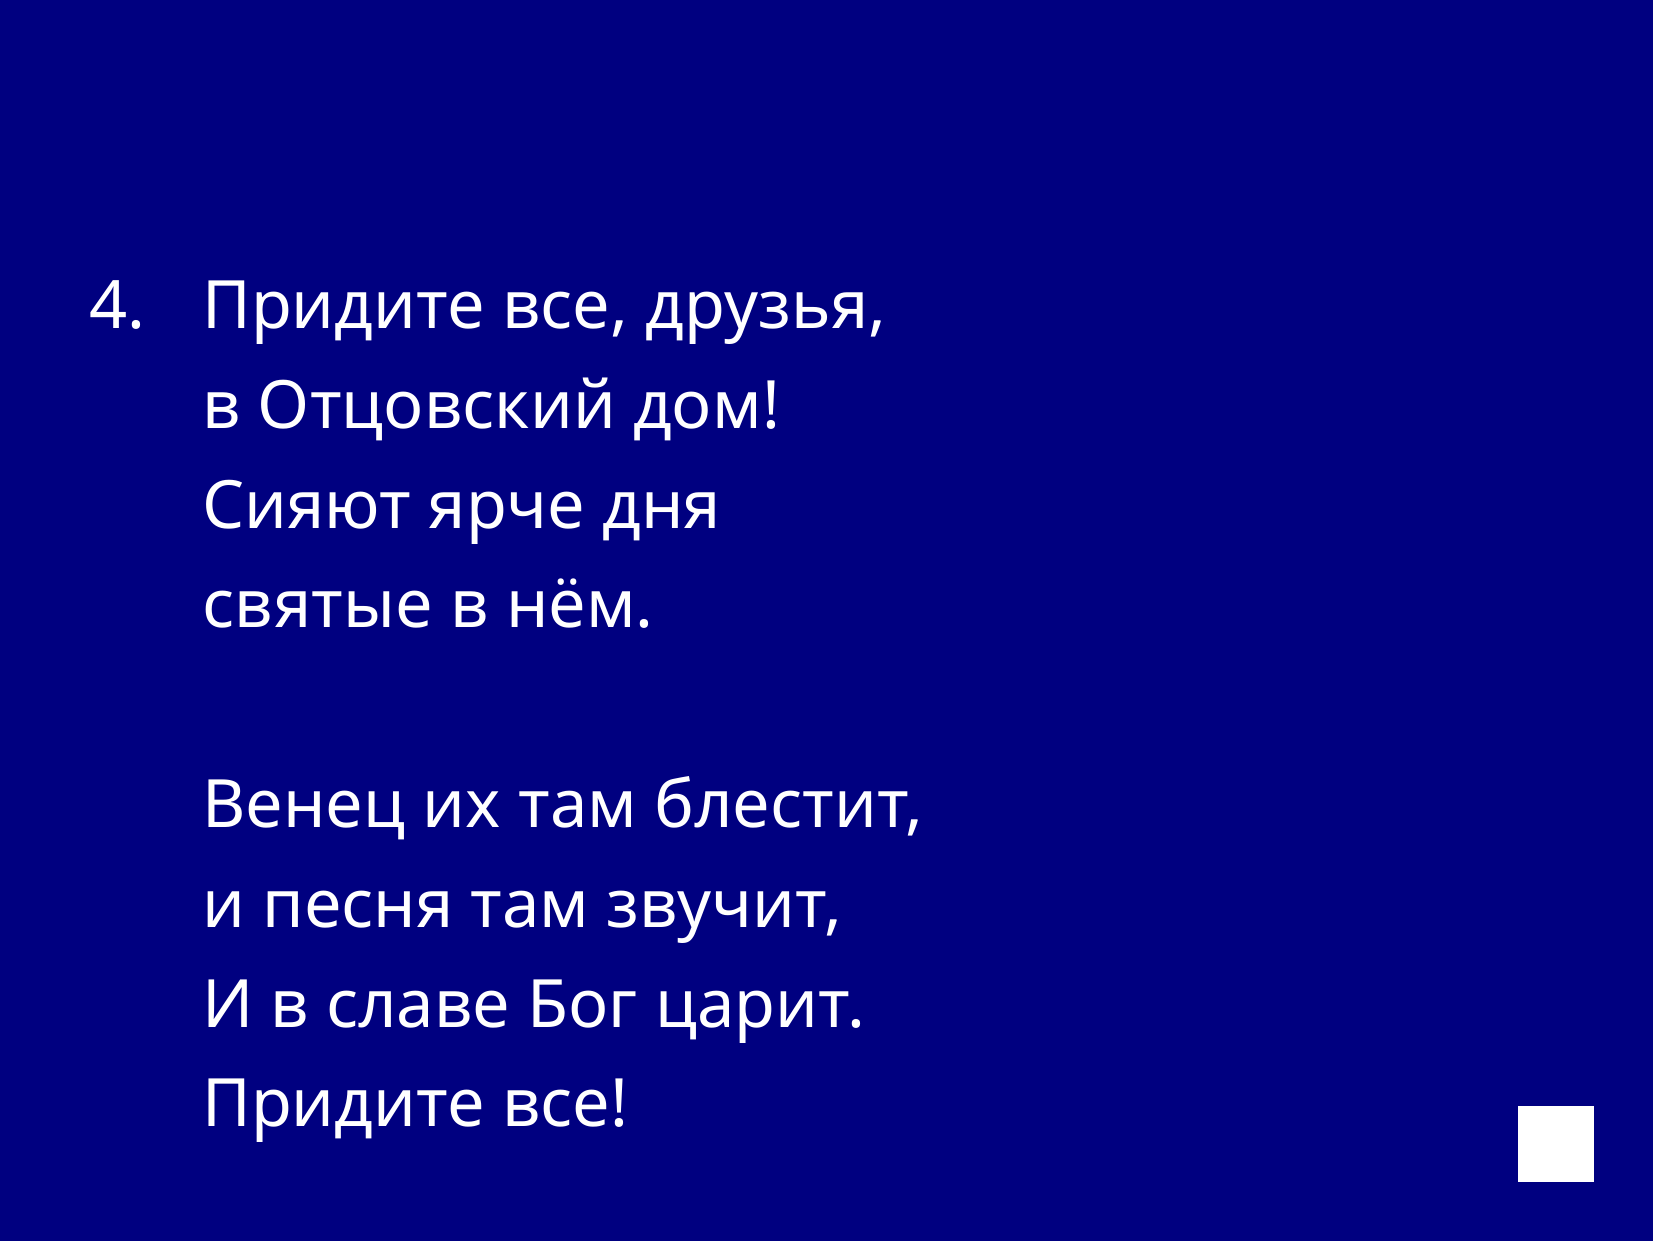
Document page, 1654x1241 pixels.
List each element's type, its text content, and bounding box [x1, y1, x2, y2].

text_box [1518, 1106, 1594, 1182]
text_box 4. Придите все, друзья, в Отцовский дом! Сияют ярче дня святые в нём. Венец их там блестит, и песня там звучит, И в славе Бог царит. Придите все! [75, 150, 1576, 1163]
